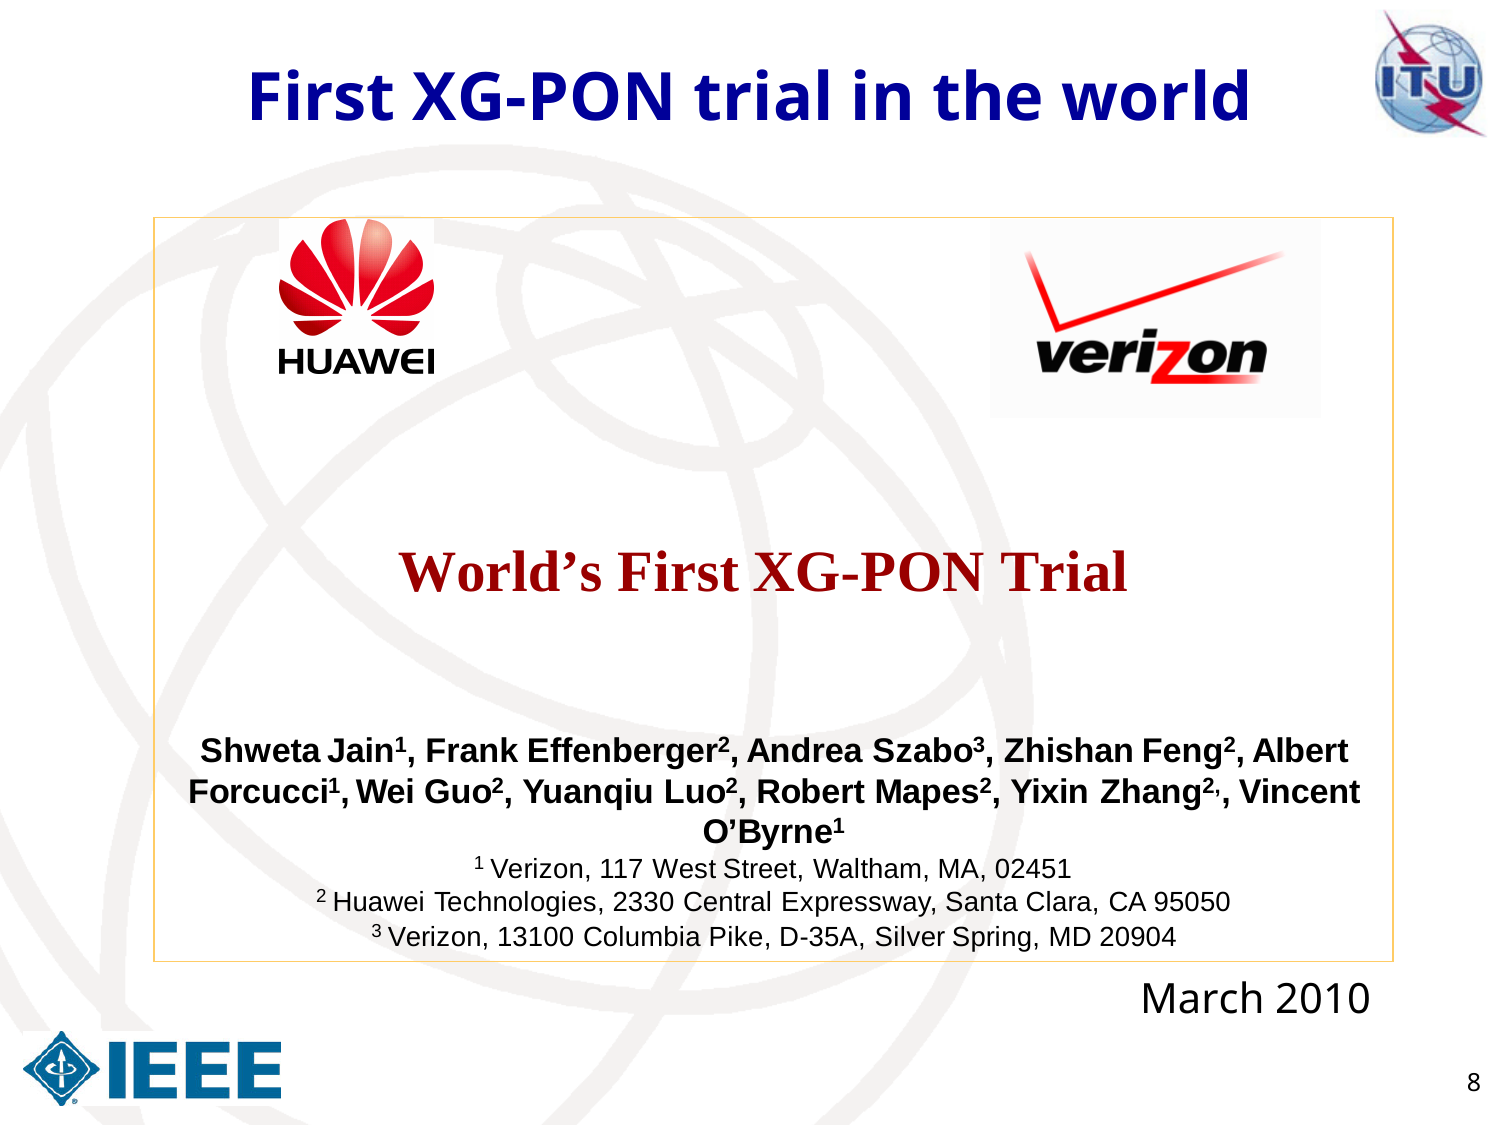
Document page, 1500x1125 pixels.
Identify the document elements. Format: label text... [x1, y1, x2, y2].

text_box March 2010 [1125, 964, 1387, 1030]
text_box [154, 218, 1393, 961]
title First XG-PON trial in the world [0, 0, 1500, 188]
text_box <numéro> [1271, 1058, 1496, 1125]
picture [0, 188, 1058, 1125]
